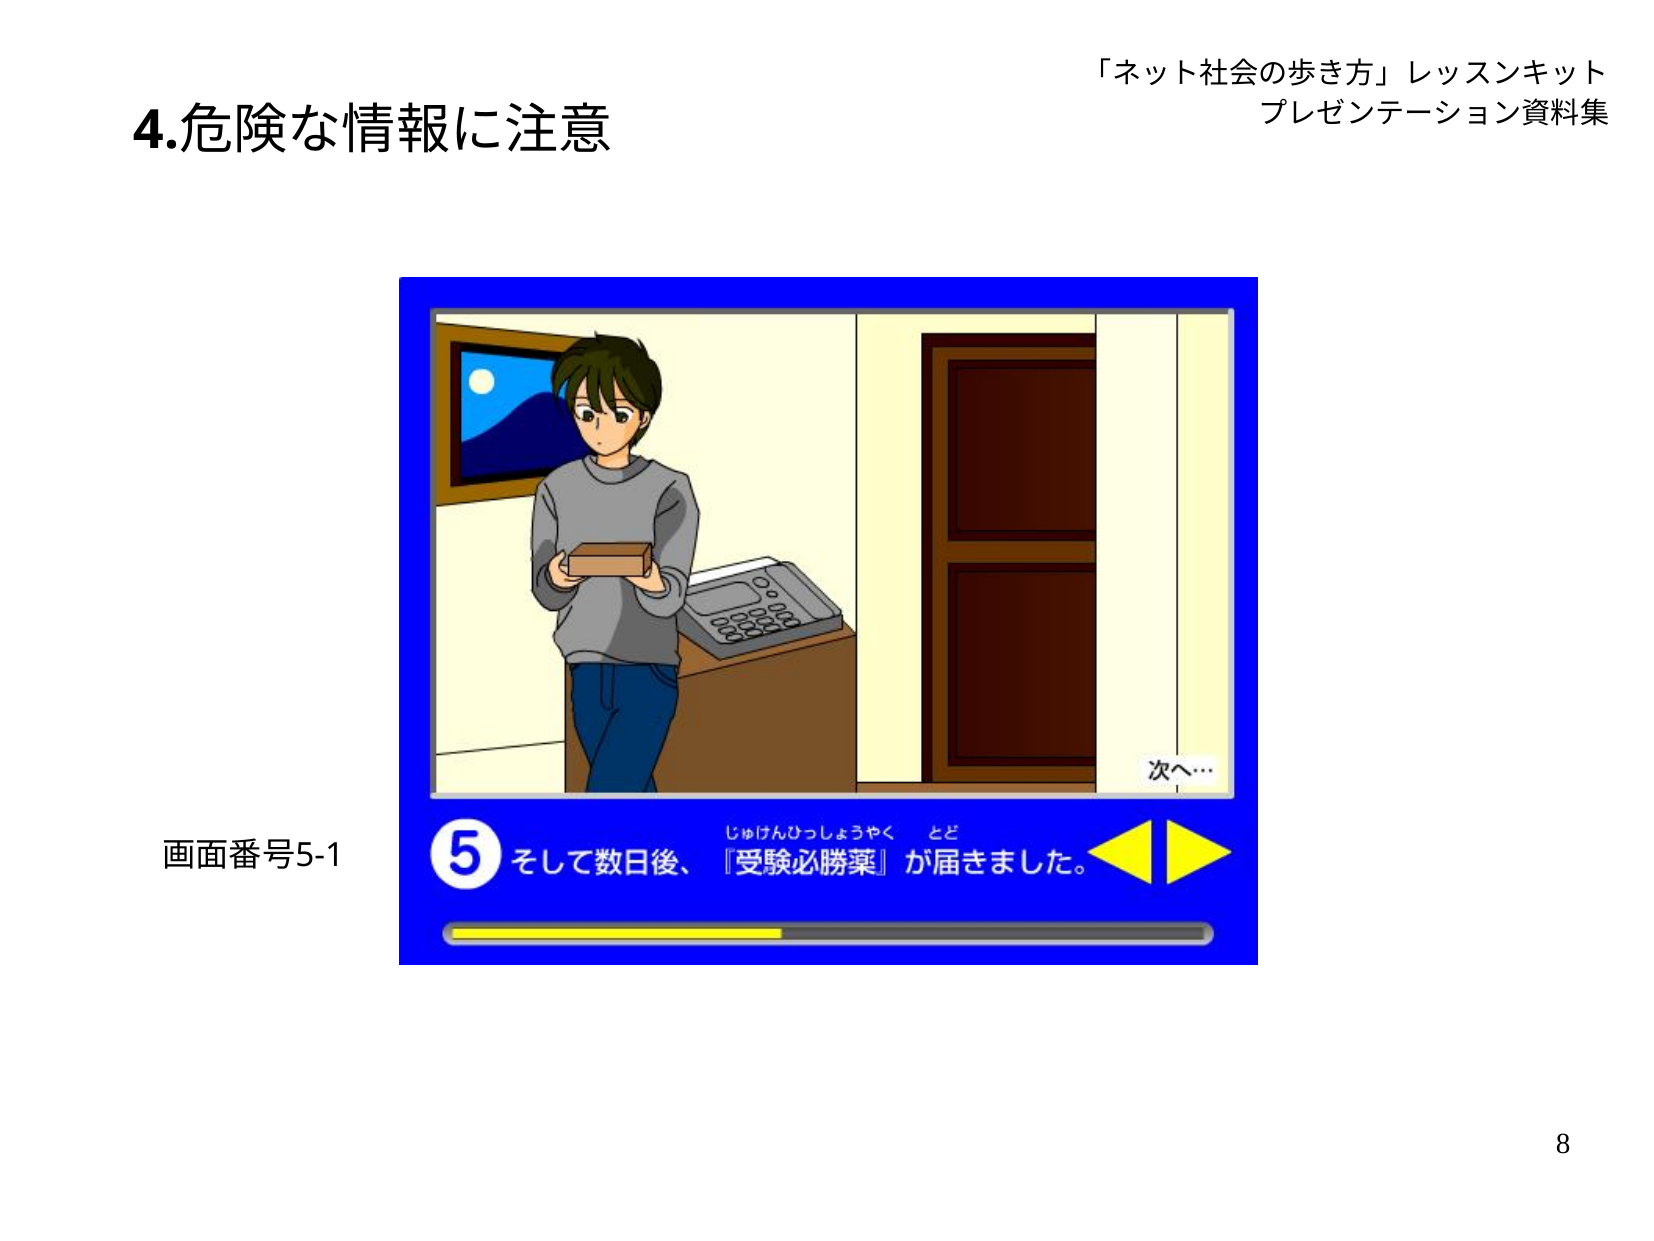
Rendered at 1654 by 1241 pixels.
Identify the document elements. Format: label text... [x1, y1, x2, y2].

picture [399, 277, 1258, 965]
text_box 4.危険な情報に注意 [118, 88, 1093, 169]
text_box 「ネット社会の歩き方」レッスンキット プレゼンテーション資料集 [1062, 44, 1625, 139]
text_box 画面番号5-1 [147, 826, 384, 882]
